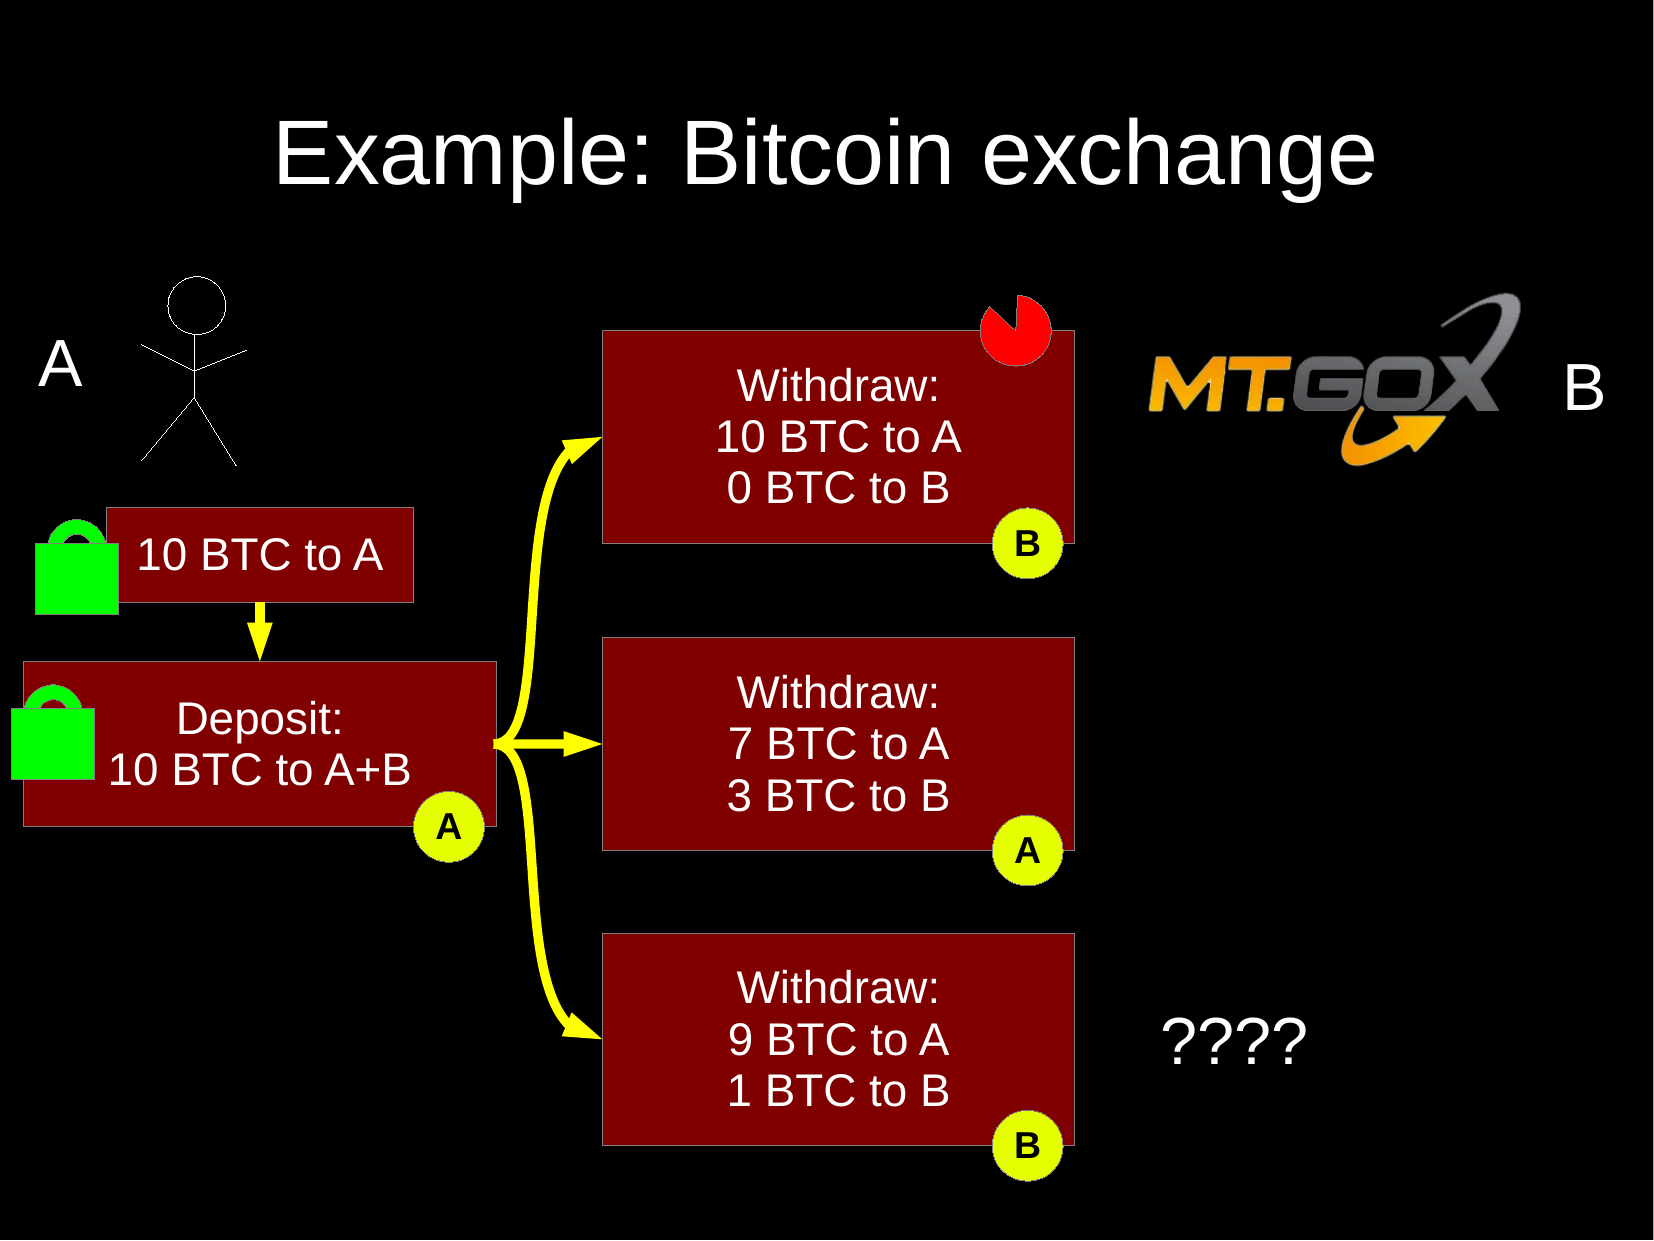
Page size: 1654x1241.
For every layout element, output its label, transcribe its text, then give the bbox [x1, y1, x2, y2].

text_box Withdraw: 9 BTC to A 1 BTC to B [602, 933, 1075, 1146]
text_box A [413, 791, 485, 863]
text_box B [992, 507, 1064, 579]
picture [1145, 285, 1524, 475]
text_box ???? [1145, 997, 1325, 1087]
text_box [980, 295, 1052, 367]
text_box [35, 519, 119, 615]
text_box A [23, 318, 98, 409]
title Example: Bitcoin exchange [82, 49, 1571, 257]
text_box A [992, 814, 1064, 886]
text_box 10 BTC to A [106, 507, 414, 603]
text_box Withdraw: 10 BTC to A 0 BTC to B [602, 330, 1075, 544]
text_box Deposit: 10 BTC to A+B [23, 661, 497, 827]
text_box [11, 684, 95, 780]
text_box B [1547, 342, 1622, 432]
text_box B [992, 1110, 1064, 1182]
text_box Withdraw: 7 BTC to A 3 BTC to B [602, 637, 1075, 851]
